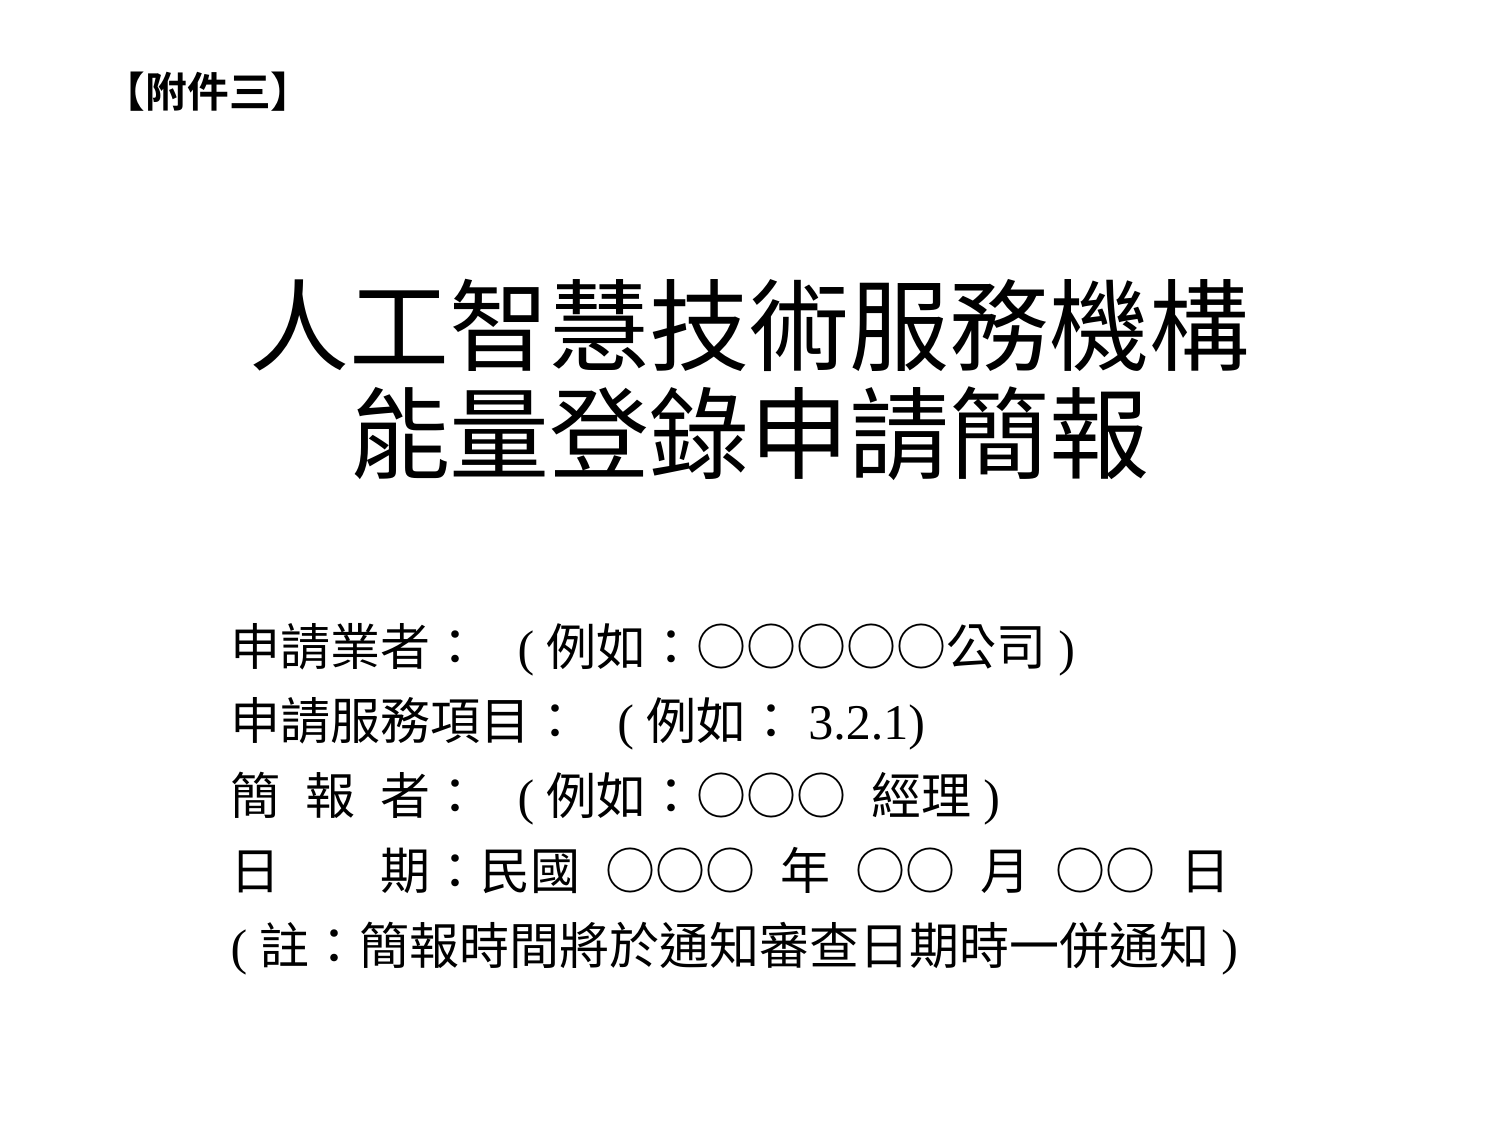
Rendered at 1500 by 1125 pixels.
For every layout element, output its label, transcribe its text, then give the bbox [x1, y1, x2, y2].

text_box 【附件三】 [89, 51, 411, 118]
subtitle 申請業者： (例如：○○○○○公司) 申請服務項目： (例如：3.2.1) 簡 報 者： (例如：○○○ 經理) 日 期：民國 ○○○ 年 ○○ 月 ○○ 日 (註：簡報時間將於通知審查日期時一併通知) [215, 614, 1435, 1012]
title 人工智慧技術服務機構 能量登錄申請簡報 [112, 184, 1388, 501]
